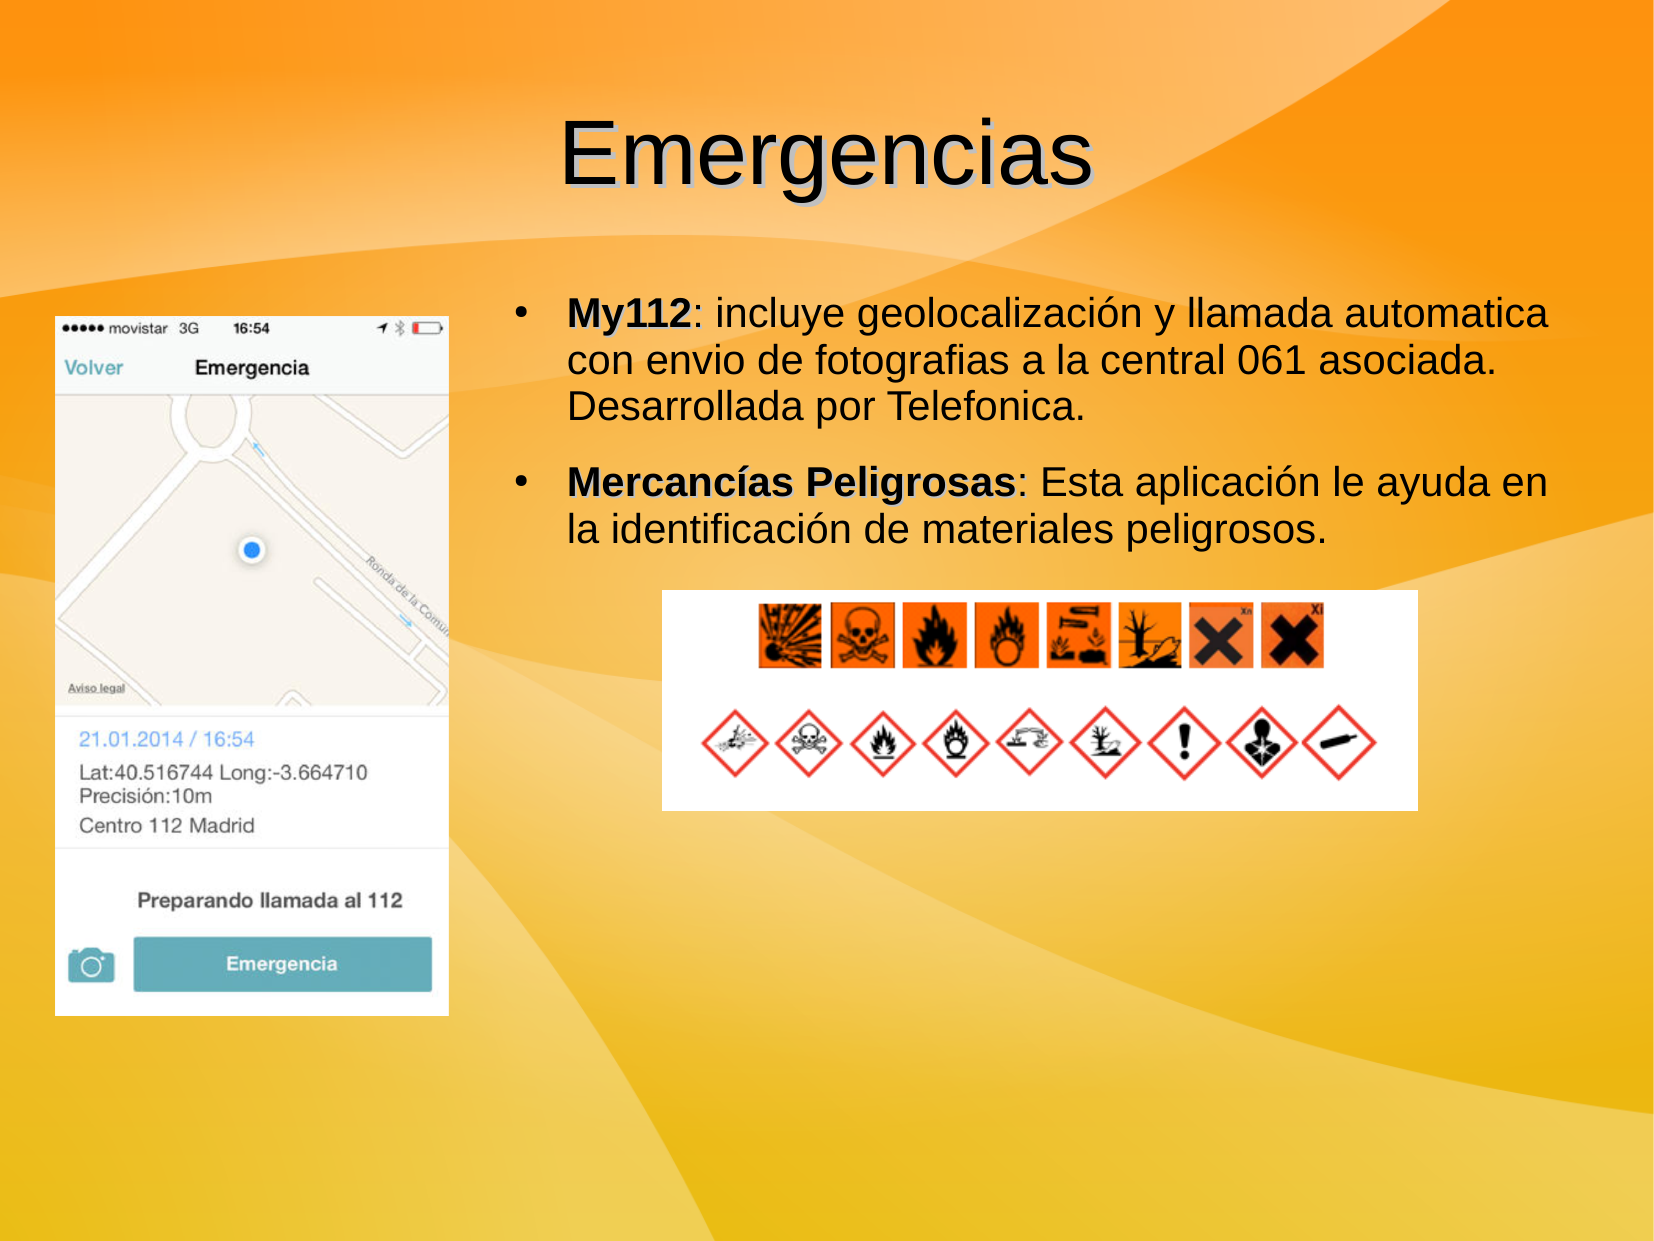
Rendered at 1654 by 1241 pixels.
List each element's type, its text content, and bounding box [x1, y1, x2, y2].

picture [0, 0, 1654, 1241]
list My112: incluye geolocalización y llamada automatica con envio de fotografias a la central 061 asociada. Desarrollada por Telefonica. Mercancías Peligrosas: Esta aplicación le ayuda en la identificación de materiales peligrosos. [496, 290, 1571, 1109]
title Emergencias [82, 49, 1571, 257]
